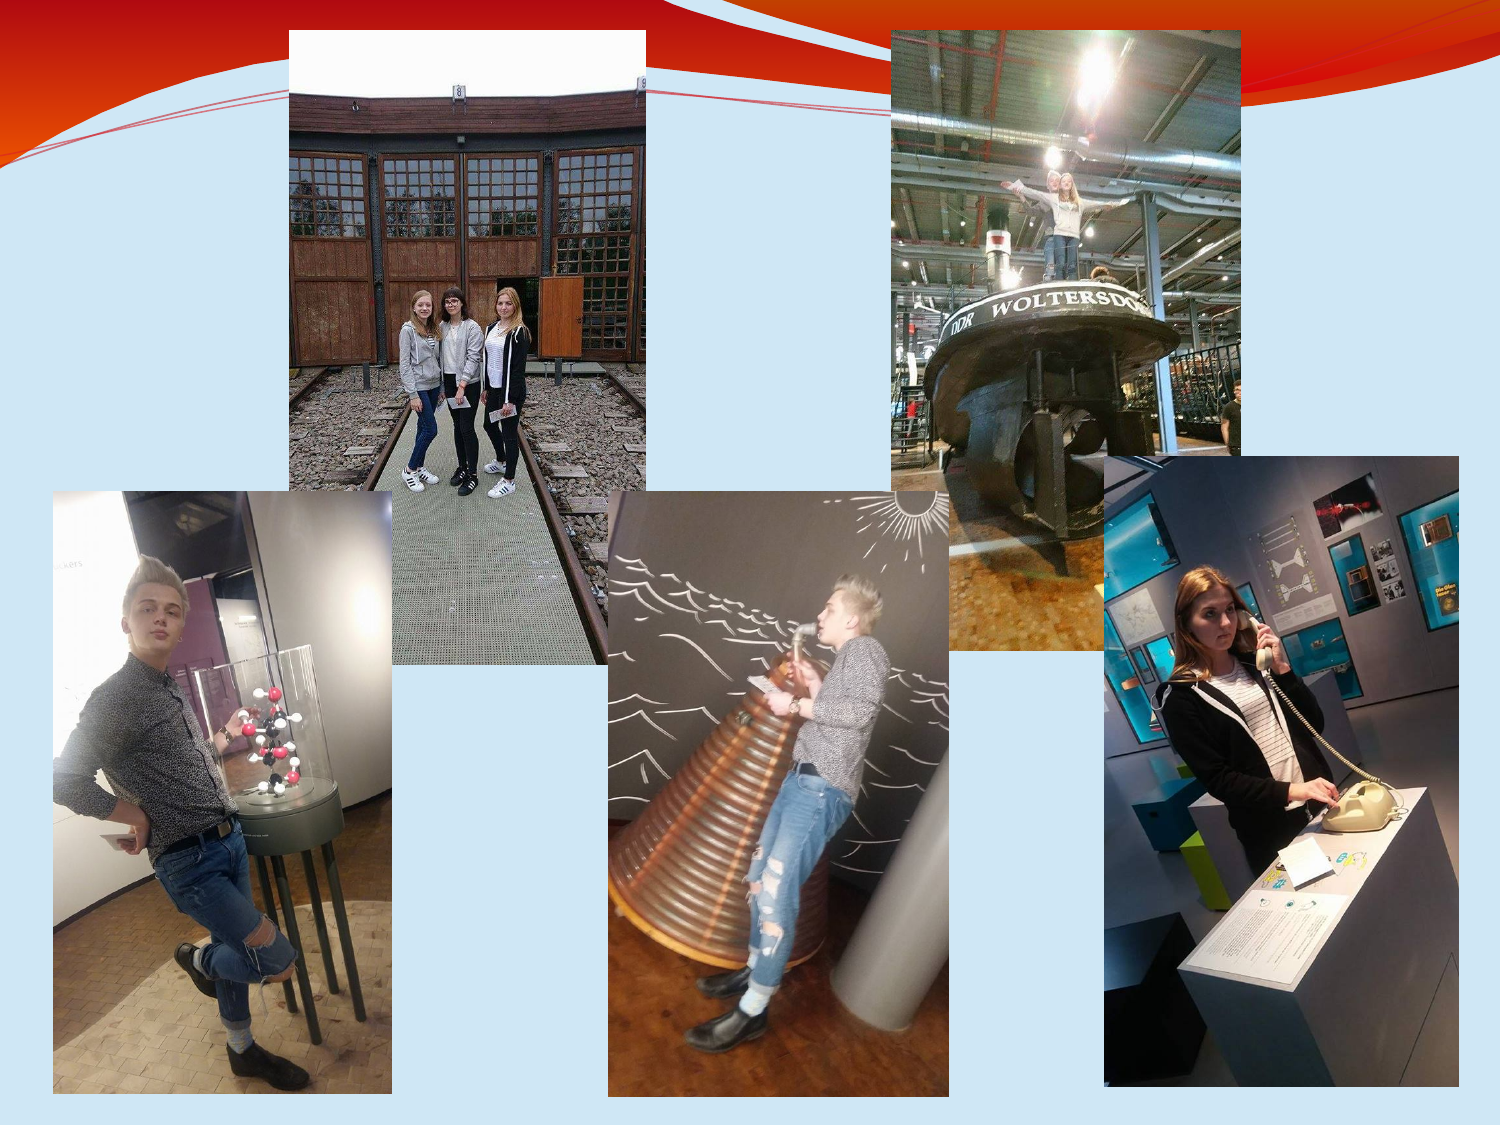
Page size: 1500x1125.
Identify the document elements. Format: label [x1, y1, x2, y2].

picture [53, 30, 1459, 1097]
